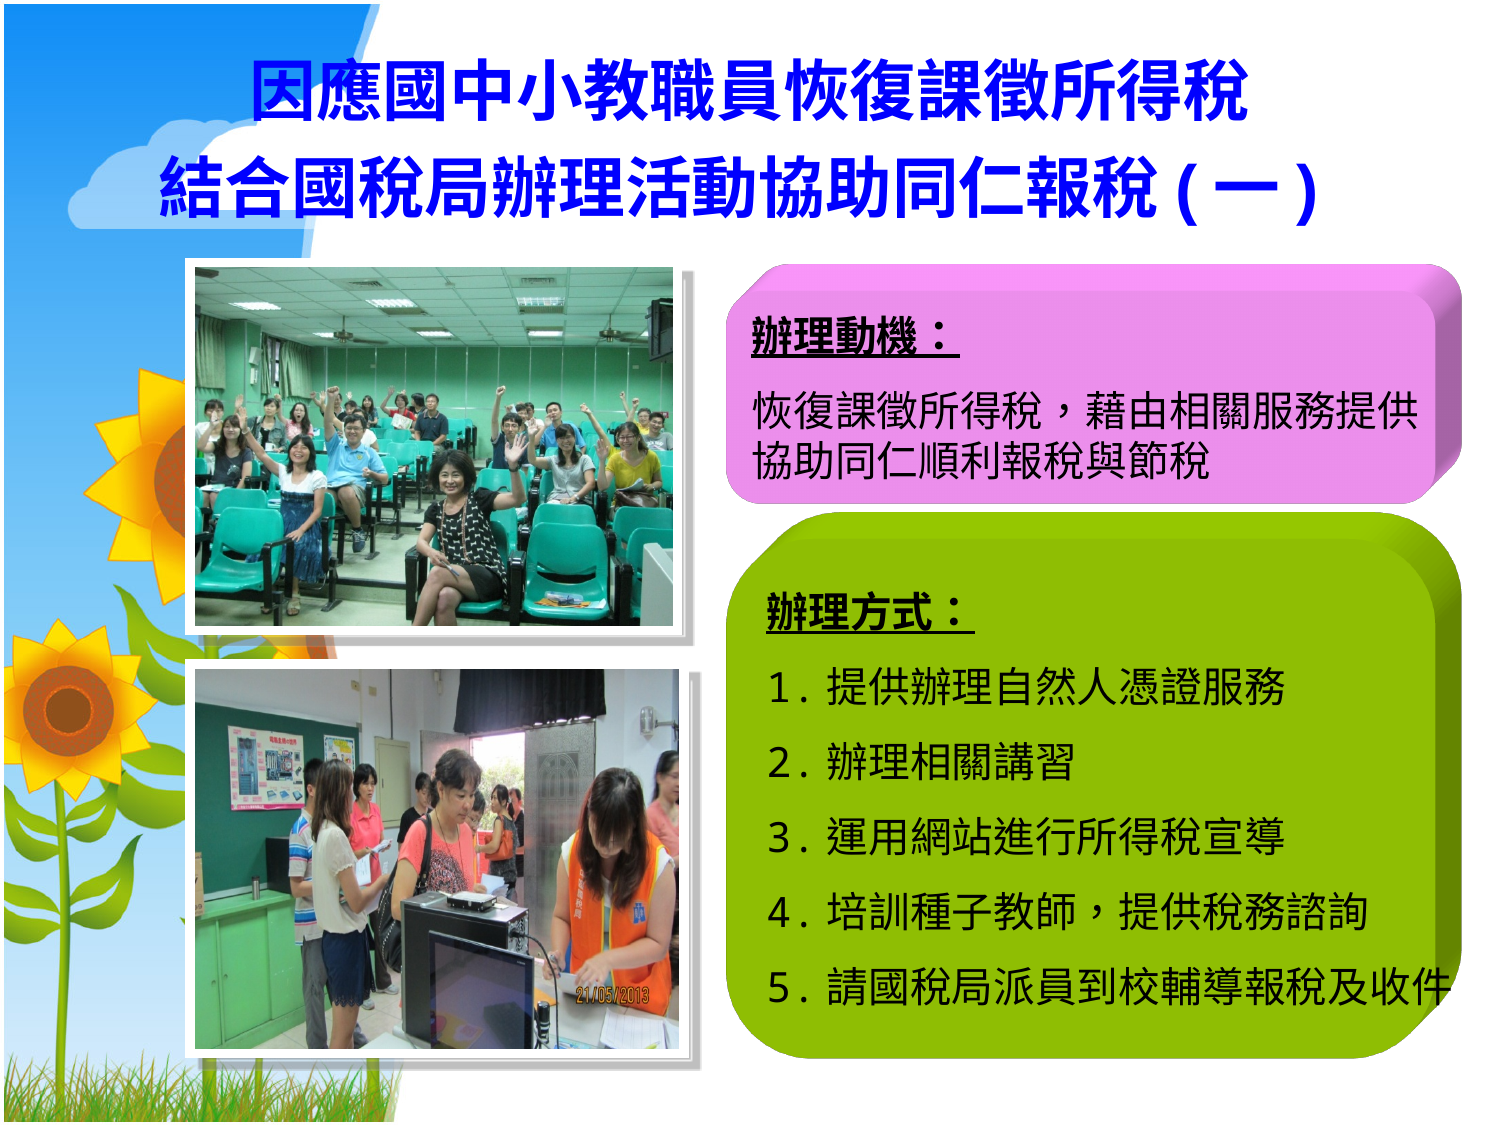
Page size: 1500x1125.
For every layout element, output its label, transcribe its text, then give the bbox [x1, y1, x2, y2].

title 因應國中小教職員恢復課徵所得稅 結合國稅局辦理活動協助同仁報稅(一) [75, 45, 1426, 233]
picture [0, 0, 1500, 1125]
